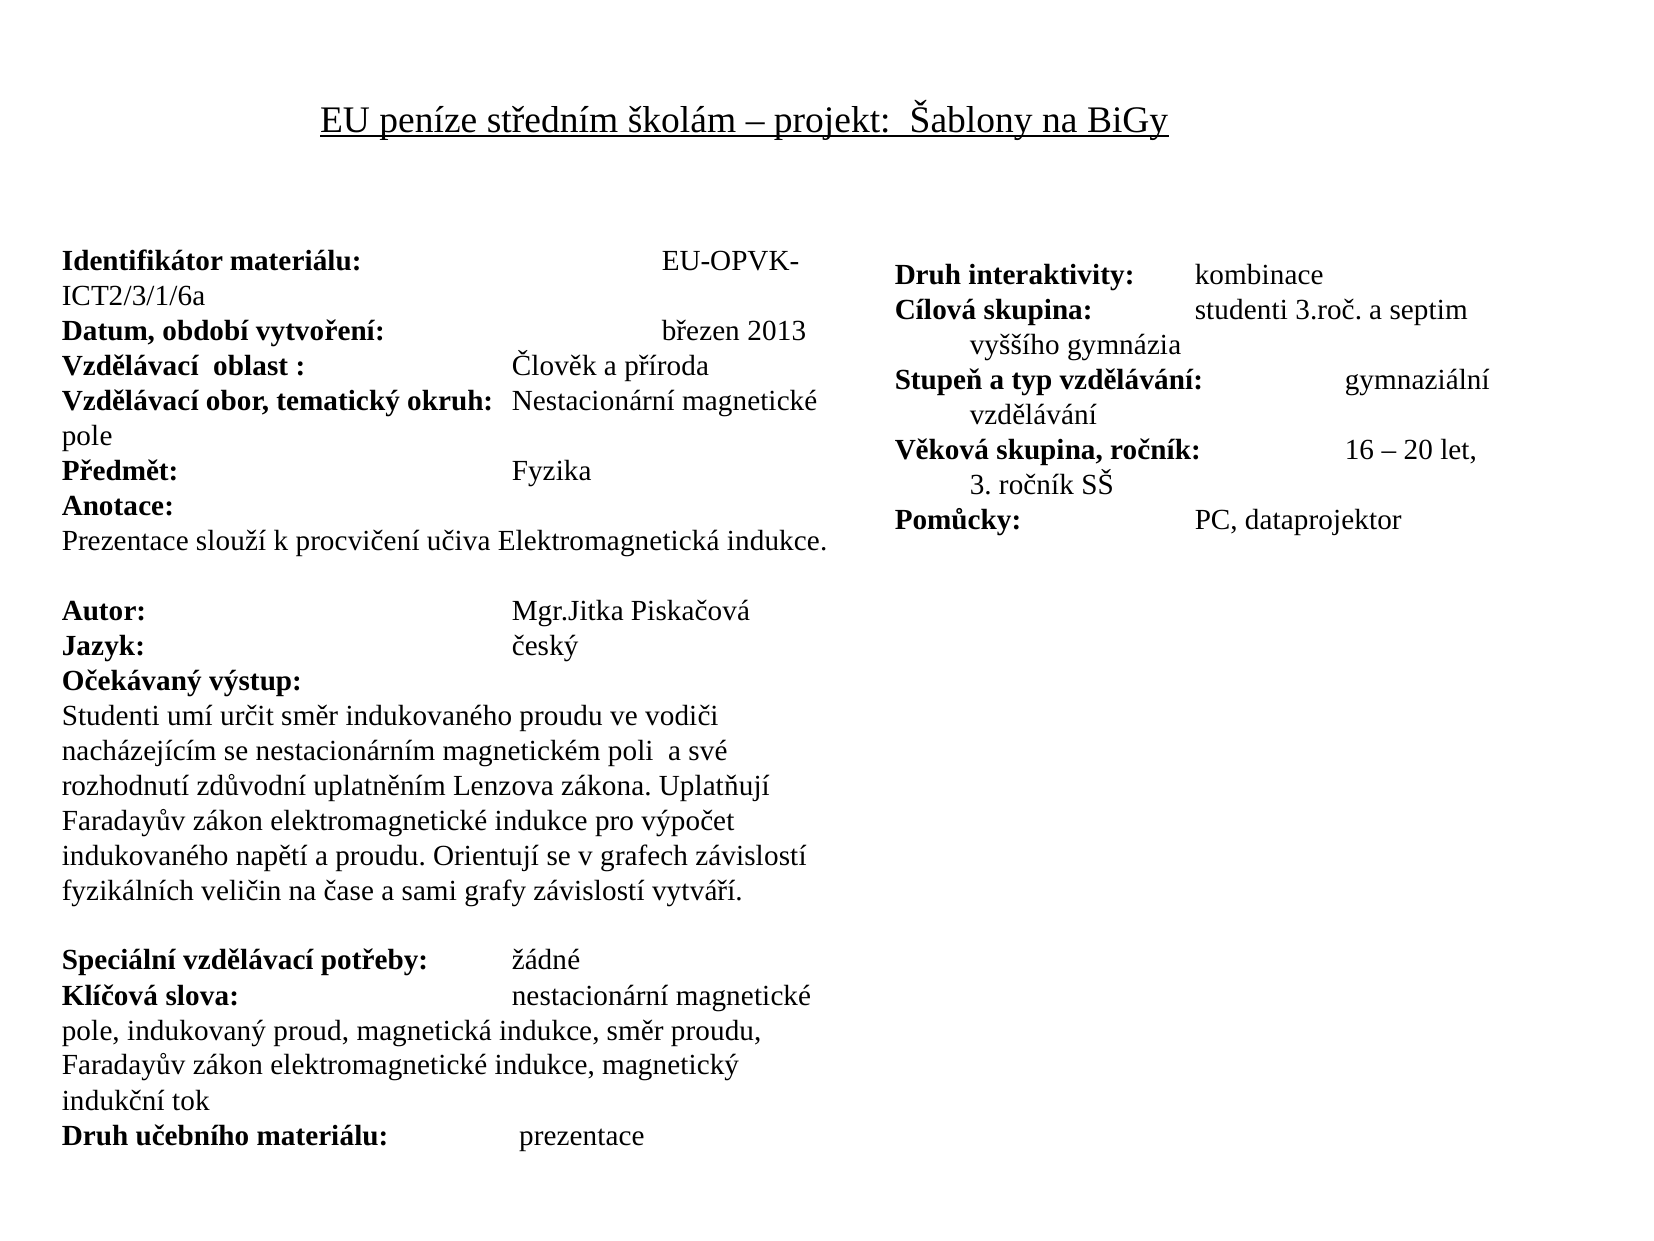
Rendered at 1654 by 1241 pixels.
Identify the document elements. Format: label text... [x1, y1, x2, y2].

text_box Druh interaktivity: kombinace Cílová skupina: studenti 3.roč. a septim vyššího gymnázia Stupeň a typ vzdělávání: gymnaziální vzdělávání Věková skupina, ročník: 16 – 20 let, 3. ročník SŠ Pomůcky: PC, dataprojektor [879, 247, 1518, 544]
text_box Identifikátor materiálu: EU-OPVK-ICT2/3/1/6a Datum, období vytvoření: březen 2013 Vzdělávací oblast : Člověk a příroda Vzdělávací obor, tematický okruh: Nestacionární magnetické pole Předmět: Fyzika Anotace: Prezentace slouží k procvičení učiva Elektromagnetická indukce. Autor: Mgr.Jitka Piskačová Jazyk: český Očekávaný výstup: Studenti umí určit směr indukovaného proudu ve vodiči nacházejícím se nestacionárním magnetickém poli a své rozhodnutí zdůvodní uplatněním Lenzova zákona. Uplatňují Faradayův zákon elektromagnetické indukce pro výpočet indukovaného napětí a proudu. Orientují se v grafech závislostí fyzikálních veličin na čase a sami grafy závislostí vytváří. Speciální vzdělávací potřeby: žádné Klíčová slova: nestacionární magnetické pole, indukovaný proud, magnetická indukce, směr proudu, Faradayův zákon elektromagnetické indukce, magnetický indukční tok Druh učebního materiálu: prezentace [47, 234, 860, 1159]
text_box EU peníze středním školám – projekt: Šablony na BiGy [163, 87, 1326, 148]
